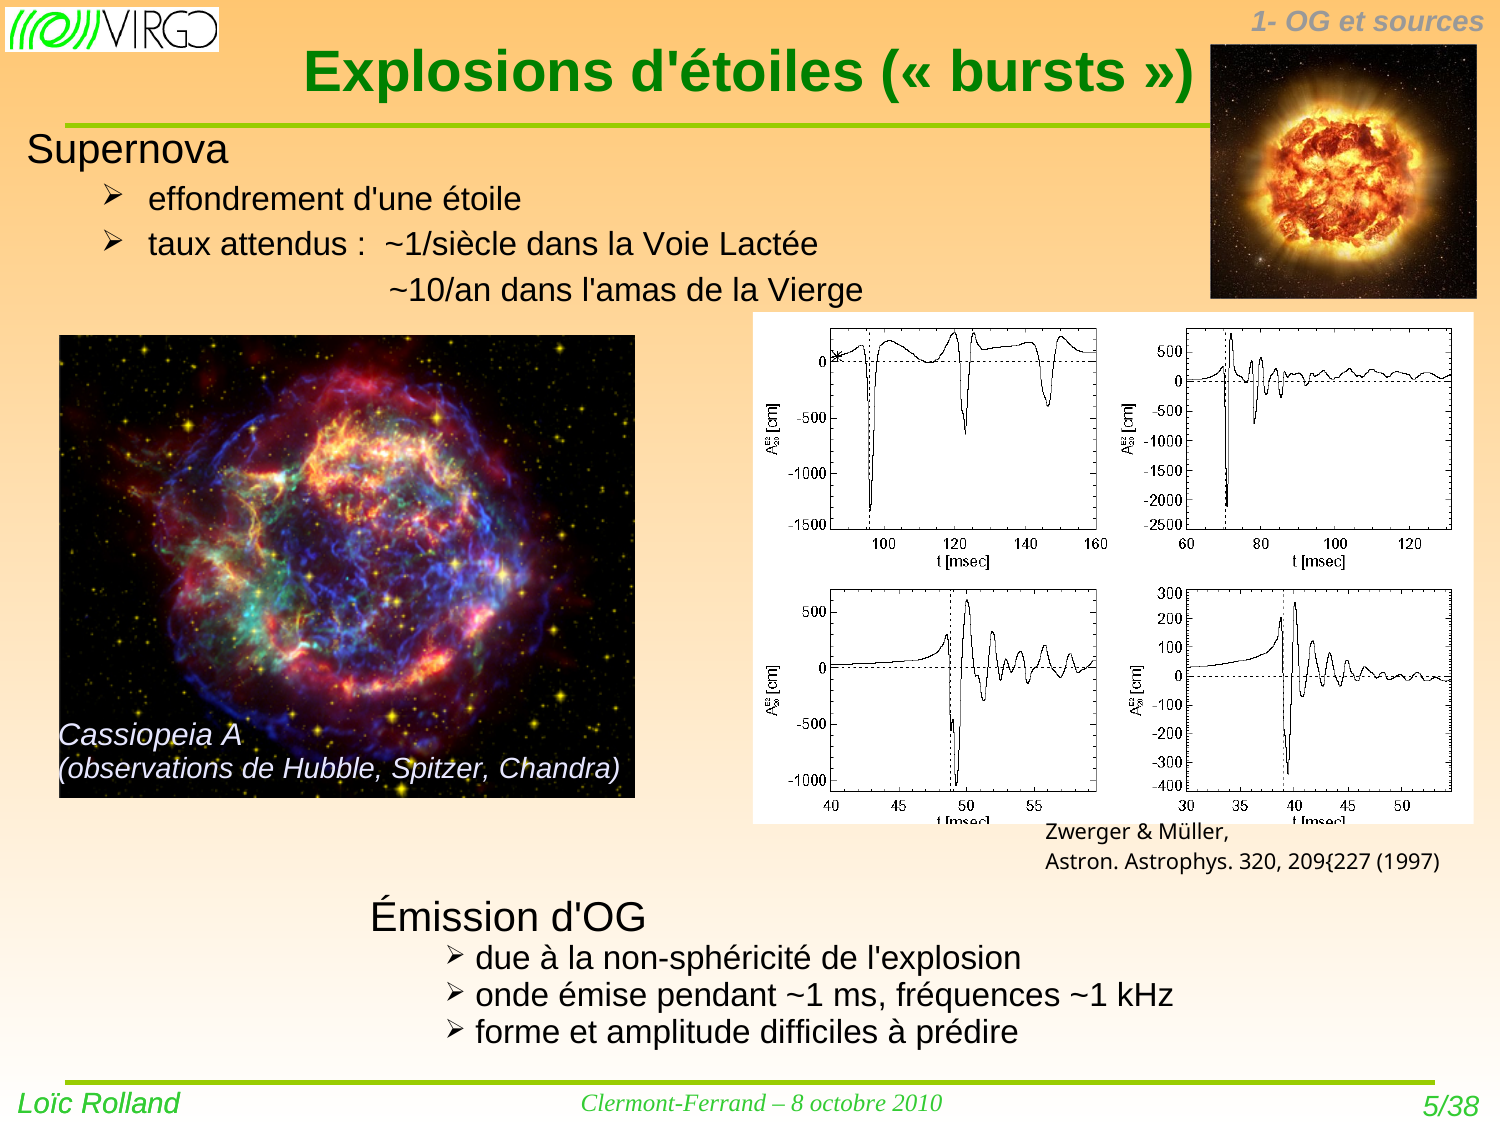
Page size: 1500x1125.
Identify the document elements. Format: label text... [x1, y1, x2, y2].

picture [59, 335, 635, 710]
text_box Zwerger & Müller, Astron. Astrophys. 320, 209{227 (1997) [1030, 809, 1495, 883]
text_box Émission d'OG due à la non-sphéricité de l'explosion onde émise pendant ~1 ms, fréquences ~1 kHz forme et amplitude difficiles à prédire [355, 885, 1191, 1060]
picture [1210, 46, 1477, 299]
picture [5, 7, 75, 52]
text_box Cassiopeia A (observations de Hubble, Spitzer, Chandra) [43, 710, 636, 793]
picture [752, 312, 1474, 824]
text_box 1- OG et sources [1122, 0, 1500, 46]
list Supernova effondrement d'une étoile taux attendus : ~1/siècle dans la Voie Lactée ~10/an dans l'amas de la Vierge [11, 117, 1453, 331]
picture [59, 793, 635, 798]
title Explosions d'étoiles (« bursts ») [75, 7, 1210, 117]
